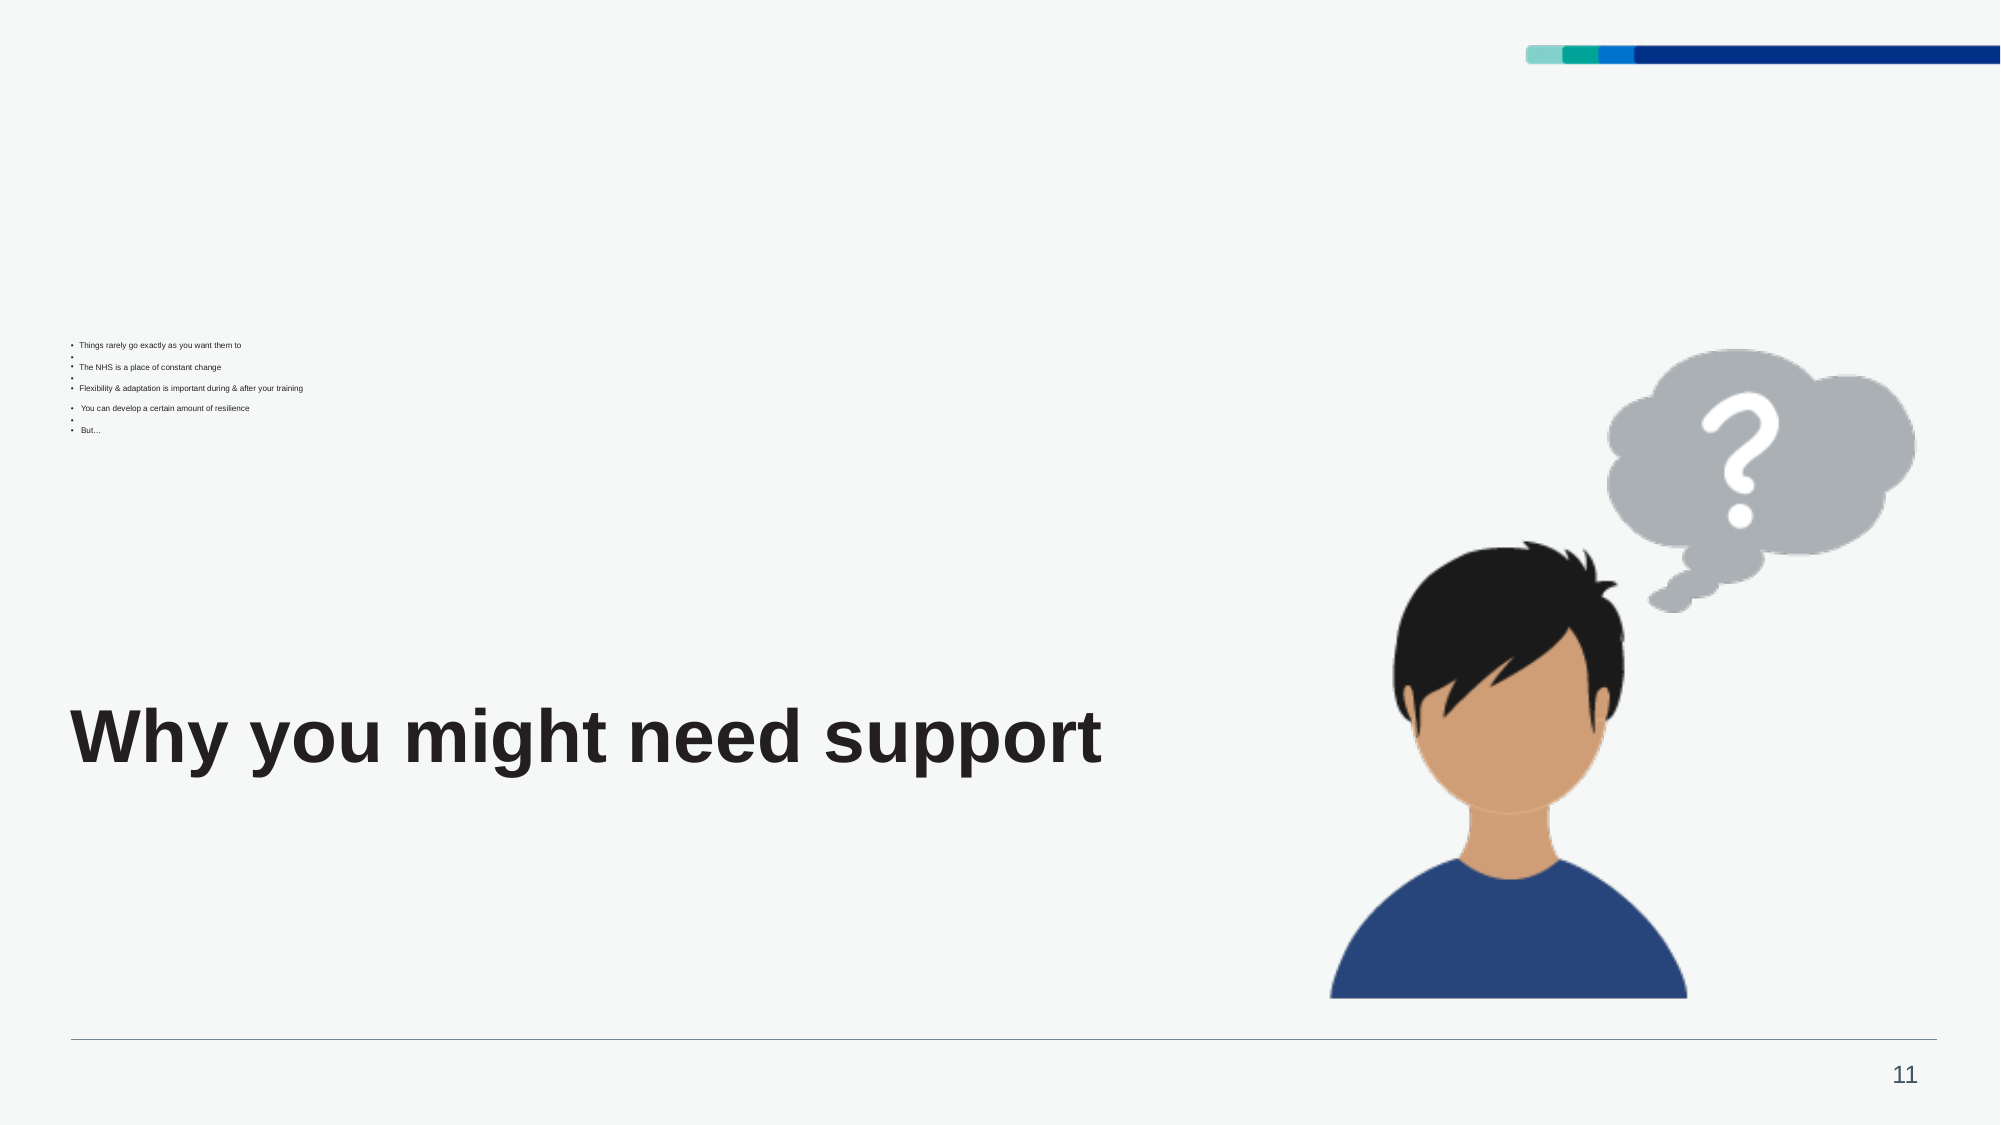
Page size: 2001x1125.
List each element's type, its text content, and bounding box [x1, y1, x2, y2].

list Things rarely go exactly as you want them to The NHS is a place of constant change Flexibility & adaptation is important during & after your training You can develop a certain amount of resilience But… [72, 295, 1398, 863]
picture [1268, 325, 1965, 1049]
title Why you might need support [73, 46, 1945, 189]
